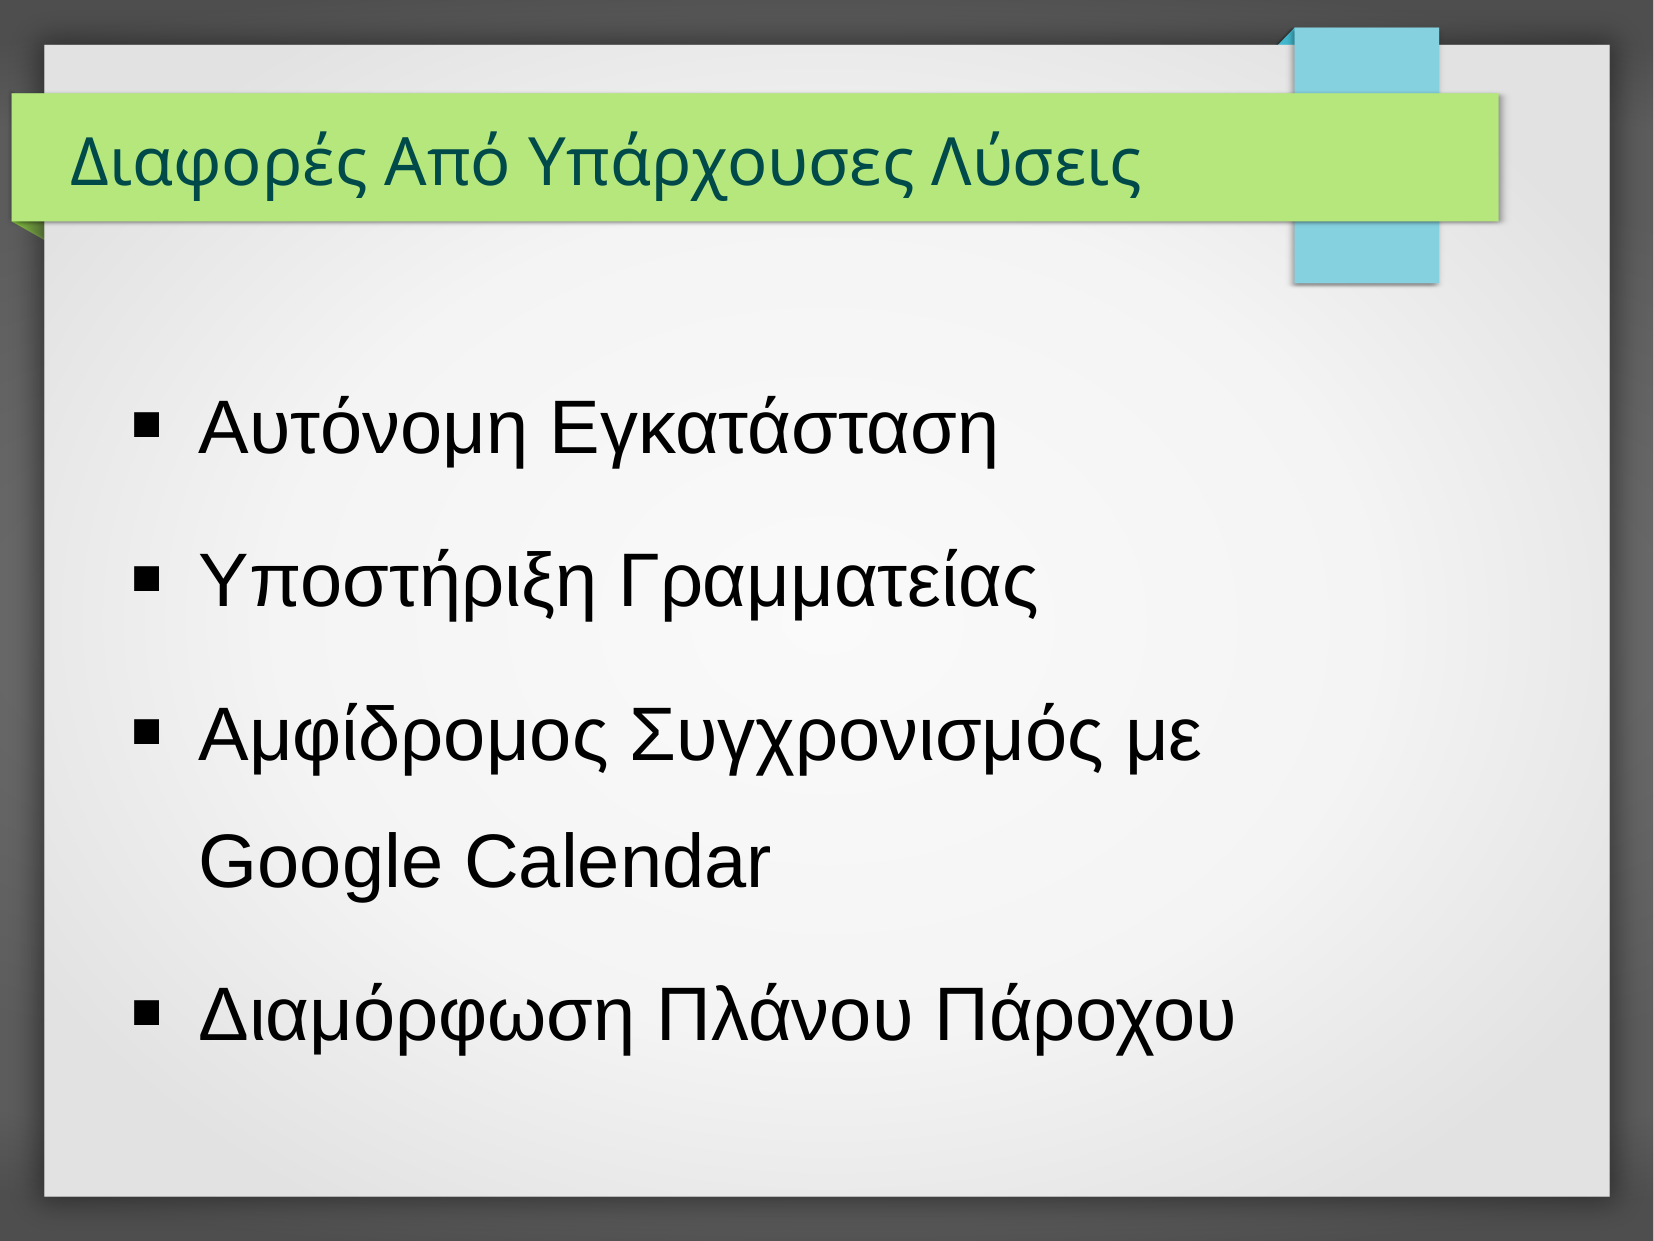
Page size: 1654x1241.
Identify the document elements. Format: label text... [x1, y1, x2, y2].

title Διαφορές Από Υπάρχουσες Λύσεις [70, 106, 1229, 213]
picture [0, 0, 1654, 1241]
list Αυτόνομη Εγκατάσταση Υποστήριξη Γραμματείας Αμφίδρομος Συγχρονισμός με Google Calendar Διαμόρφωση Πλάνου Πάροχου [118, 342, 1406, 1062]
